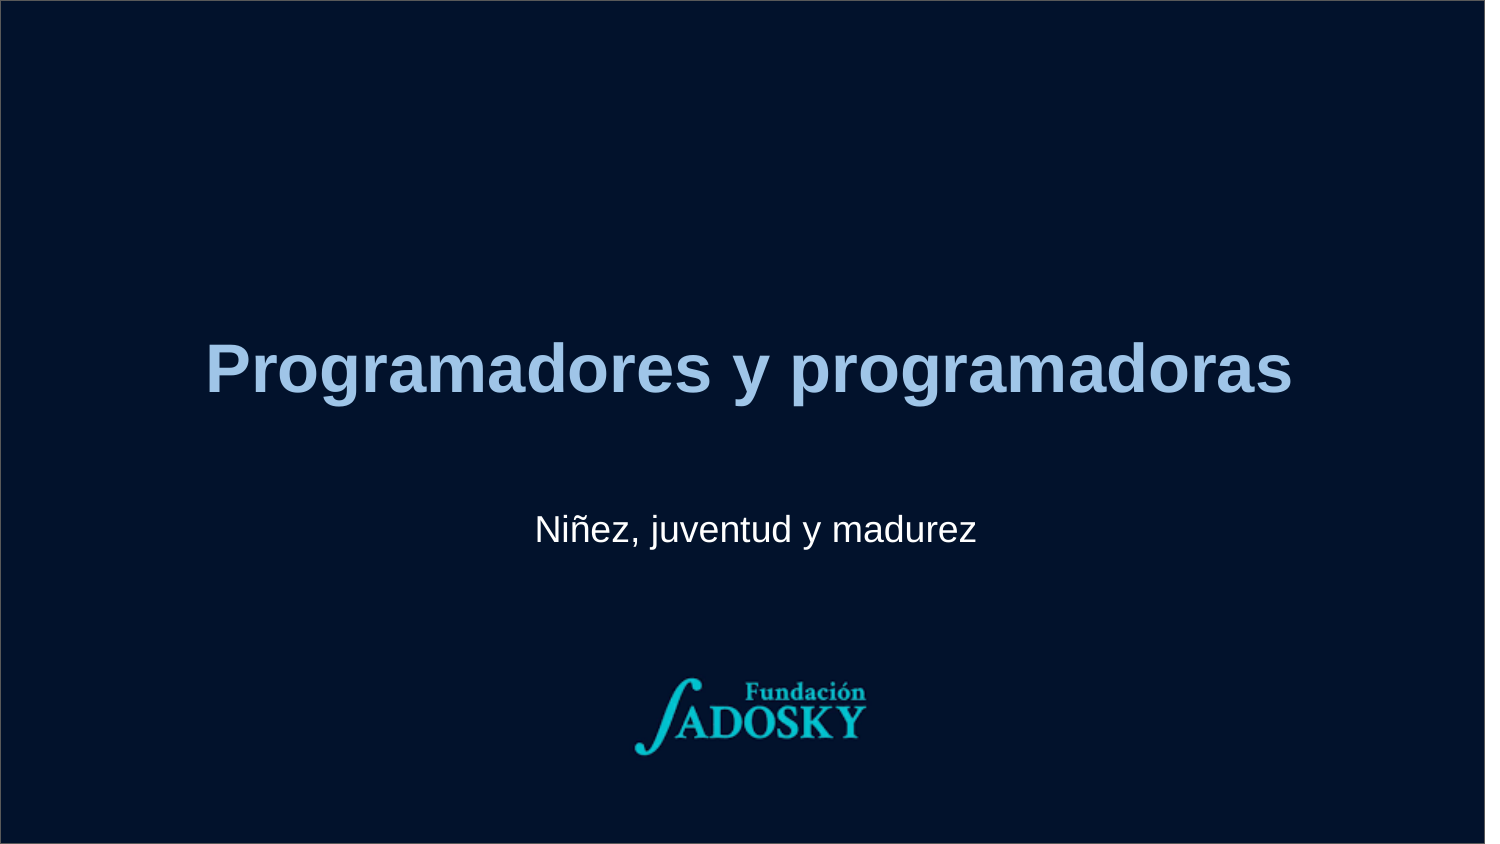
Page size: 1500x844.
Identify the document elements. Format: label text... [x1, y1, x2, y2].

title Programadores y programadoras [51, 308, 1449, 403]
picture [574, 644, 926, 781]
list Niñez, juventud y madurez [241, 370, 1271, 678]
text_box [0, 0, 1485, 844]
